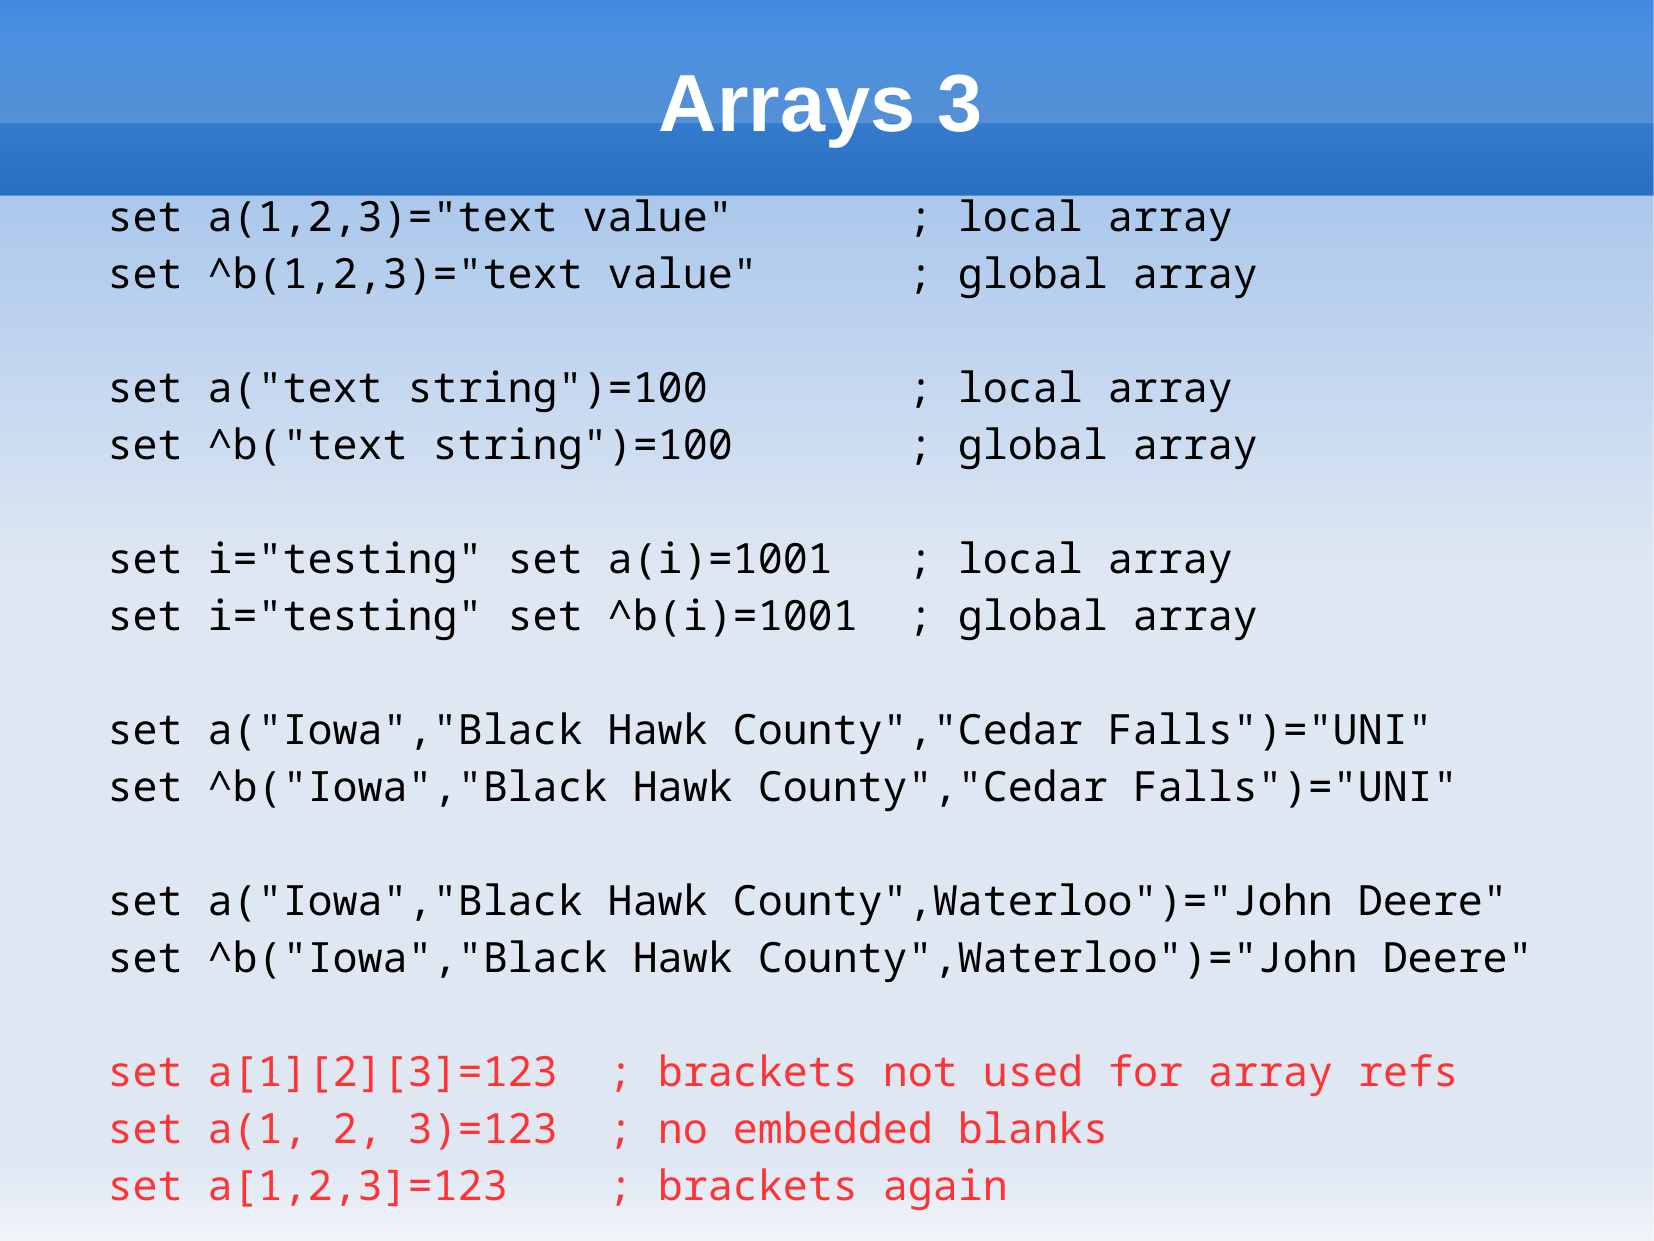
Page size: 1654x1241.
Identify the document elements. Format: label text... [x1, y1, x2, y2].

picture [613, 220, 625, 228]
picture [1188, 220, 1200, 228]
picture [688, 211, 701, 218]
picture [1113, 220, 1125, 228]
picture [213, 220, 225, 228]
picture [988, 211, 1001, 228]
picture [488, 211, 501, 218]
picture [0, 0, 1654, 1241]
subtitle set a(1,2,3)="text value" ; local array set ^b(1,2,3)="text value" ; global array set a("text string")=100 ; local array set ^b("text string")=100 ; global array set i="testing" set a(i)=1001 ; local array set i="testing" set ^b(i)=1001 ; global array set a("Iowa","Black Hawk County","Cedar Falls")="UNI" set ^b("Iowa","Black Hawk County","Cedar Falls")="UNI" set a("Iowa","Black Hawk County",Waterloo")="John Deere" set ^b("Iowa","Black Hawk County",Waterloo")="John Deere" set a[1][2][3]=123 ; brackets not used for array refs set a(1, 2, 3)=123 ; no embedded blanks set a[1,2,3]=123 ; brackets again [82, 262, 1571, 1137]
picture [138, 211, 151, 218]
picture [1038, 220, 1050, 228]
title Arrays 3 [76, 0, 1565, 208]
